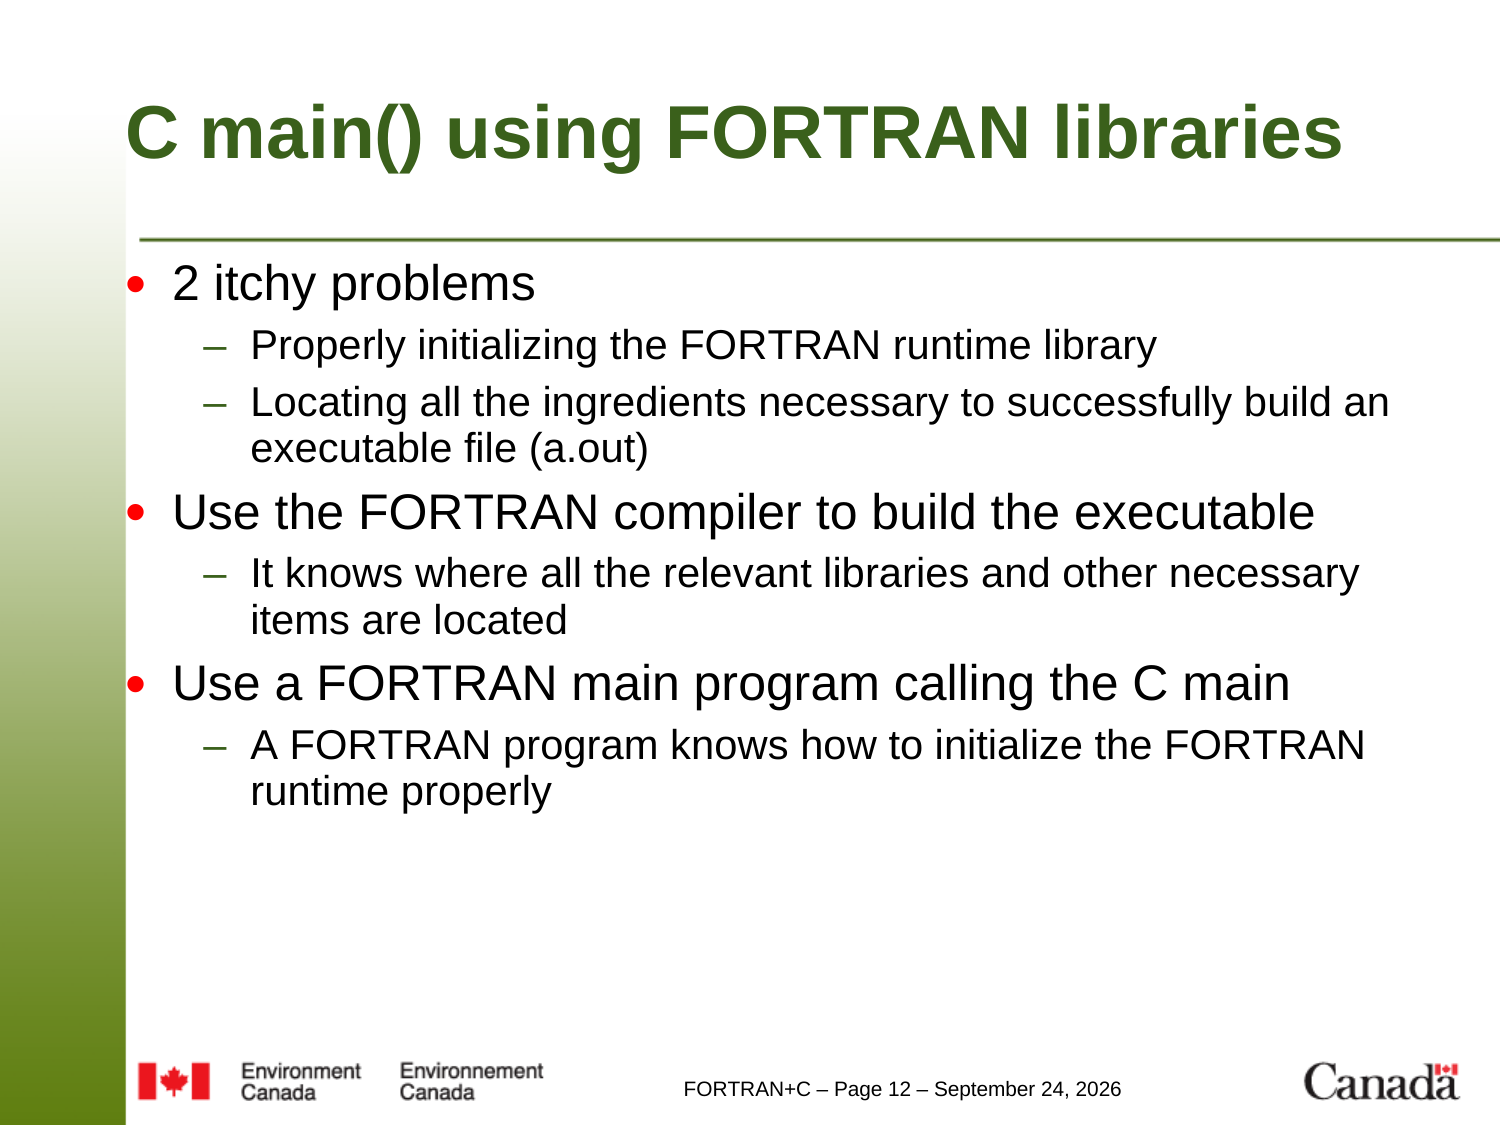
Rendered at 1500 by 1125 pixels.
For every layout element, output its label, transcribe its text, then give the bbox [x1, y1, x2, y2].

title C main() using FORTRAN libraries [125, 52, 1463, 213]
list 2 itchy problems Properly initializing the FORTRAN runtime library Locating all the ingredients necessary to successfully build an executable file (a.out) Use the FORTRAN compiler to build the executable It knows where all the relevant libraries and other necessary items are located Use a FORTRAN main program calling the C main A FORTRAN program knows how to initialize the FORTRAN runtime properly [125, 255, 1463, 1009]
picture [0, 0, 1500, 1125]
